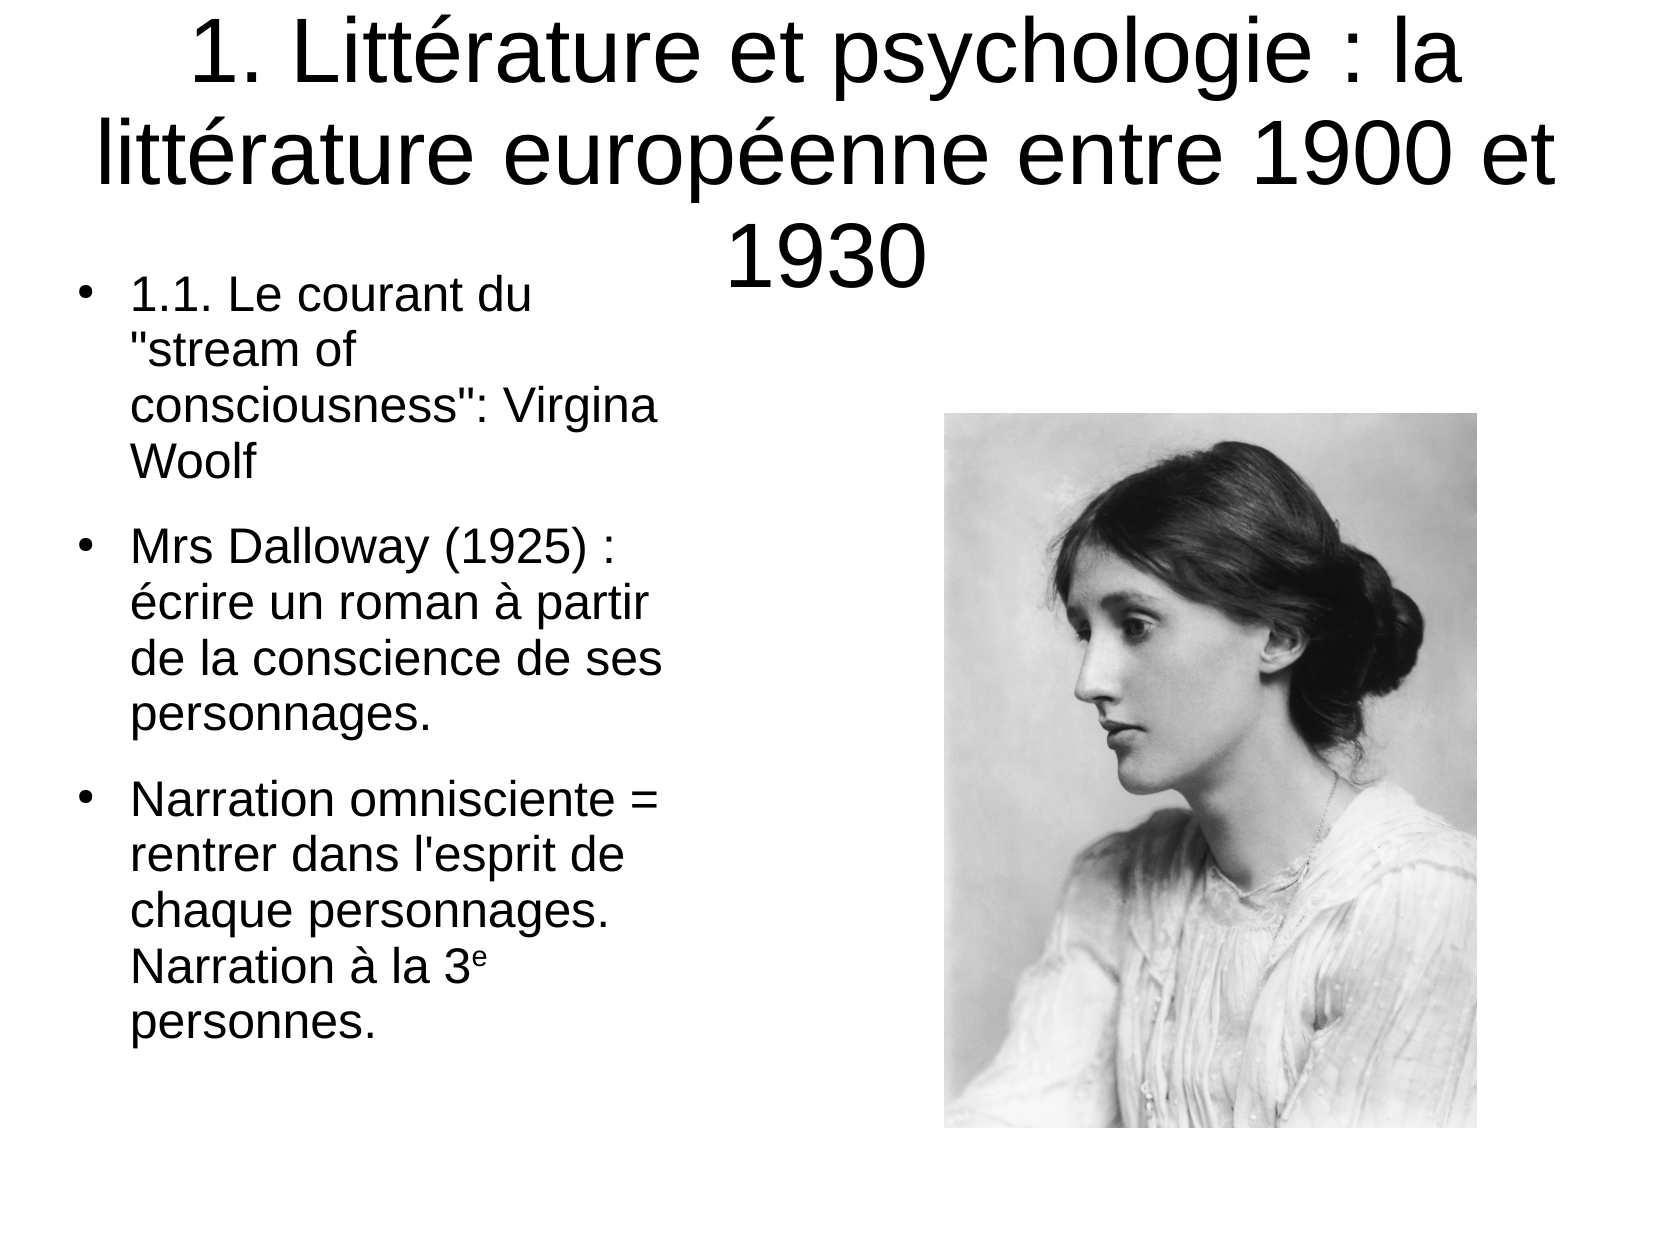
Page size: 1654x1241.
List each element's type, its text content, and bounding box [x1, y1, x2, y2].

list 1.1. Le courant du "stream of consciousness": Virgina Woolf Mrs Dalloway (1925) : écrire un roman à partir de la conscience de ses personnages. Narration omnisciente = rentrer dans l'esprit de chaque personnages. Narration à la 3e personnes. [59, 265, 715, 1052]
title 1. Littérature et psychologie : la littérature européenne entre 1900 et 1930 [82, 0, 1571, 307]
picture [944, 413, 1477, 1128]
